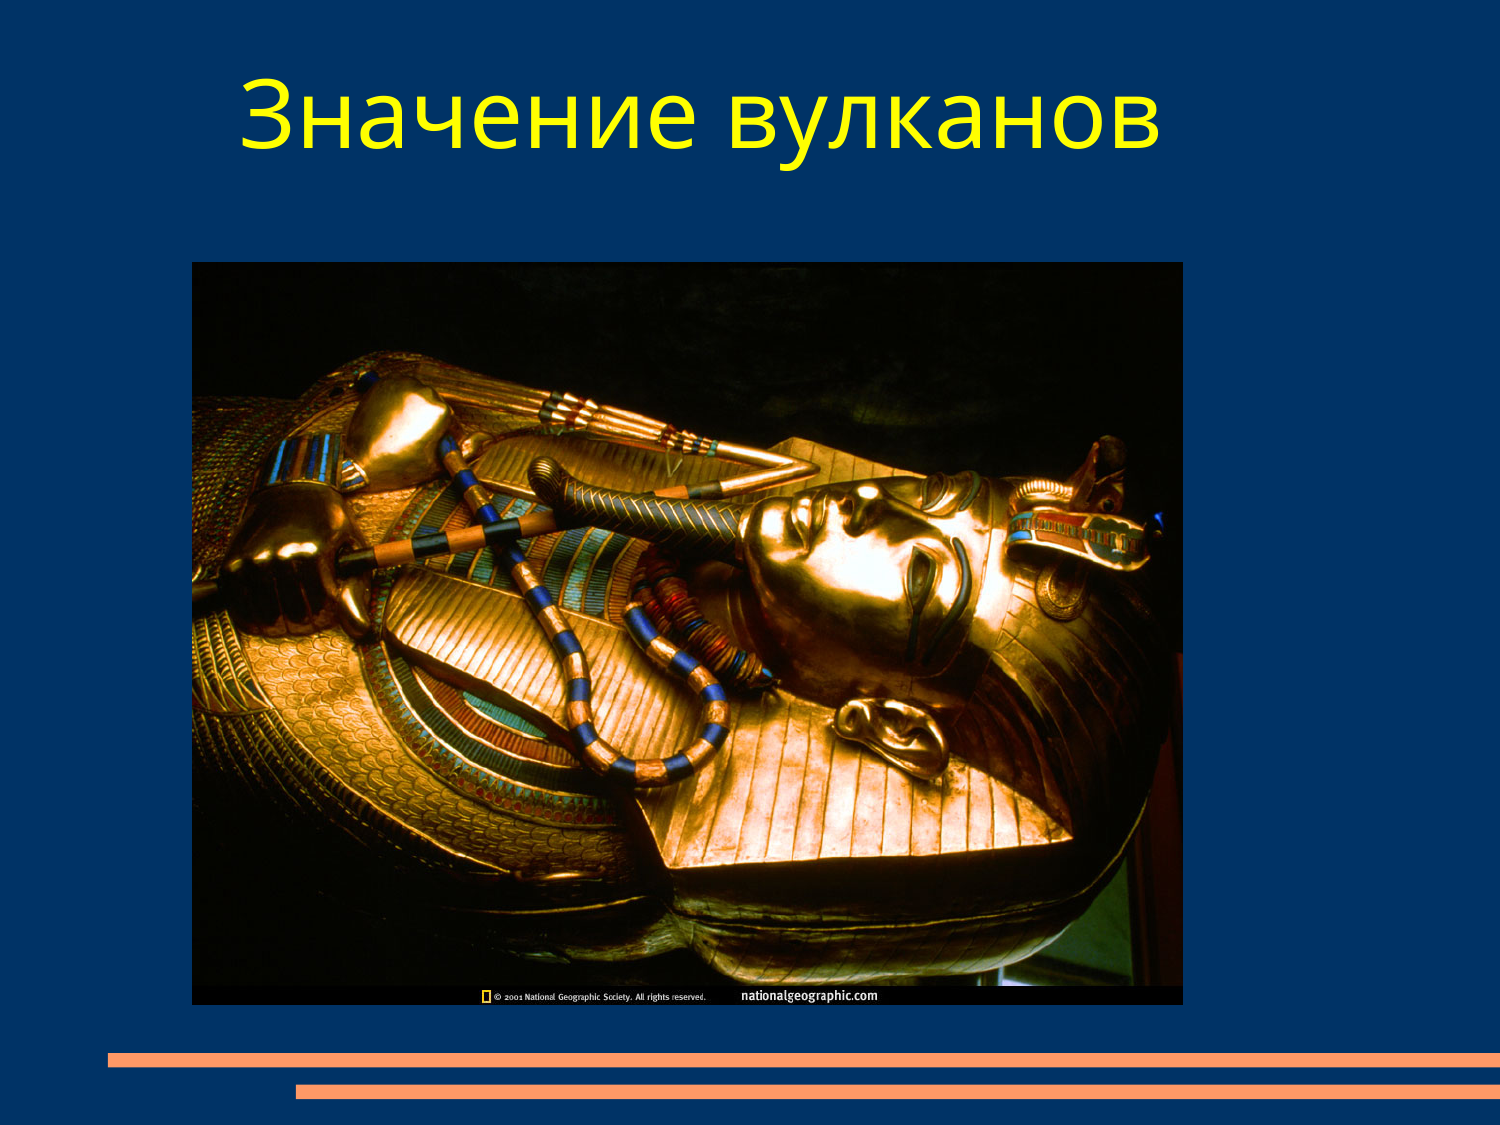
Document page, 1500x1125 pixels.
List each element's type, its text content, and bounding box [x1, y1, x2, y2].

picture [192, 262, 1183, 1005]
title Значение вулканов [225, 45, 1300, 233]
